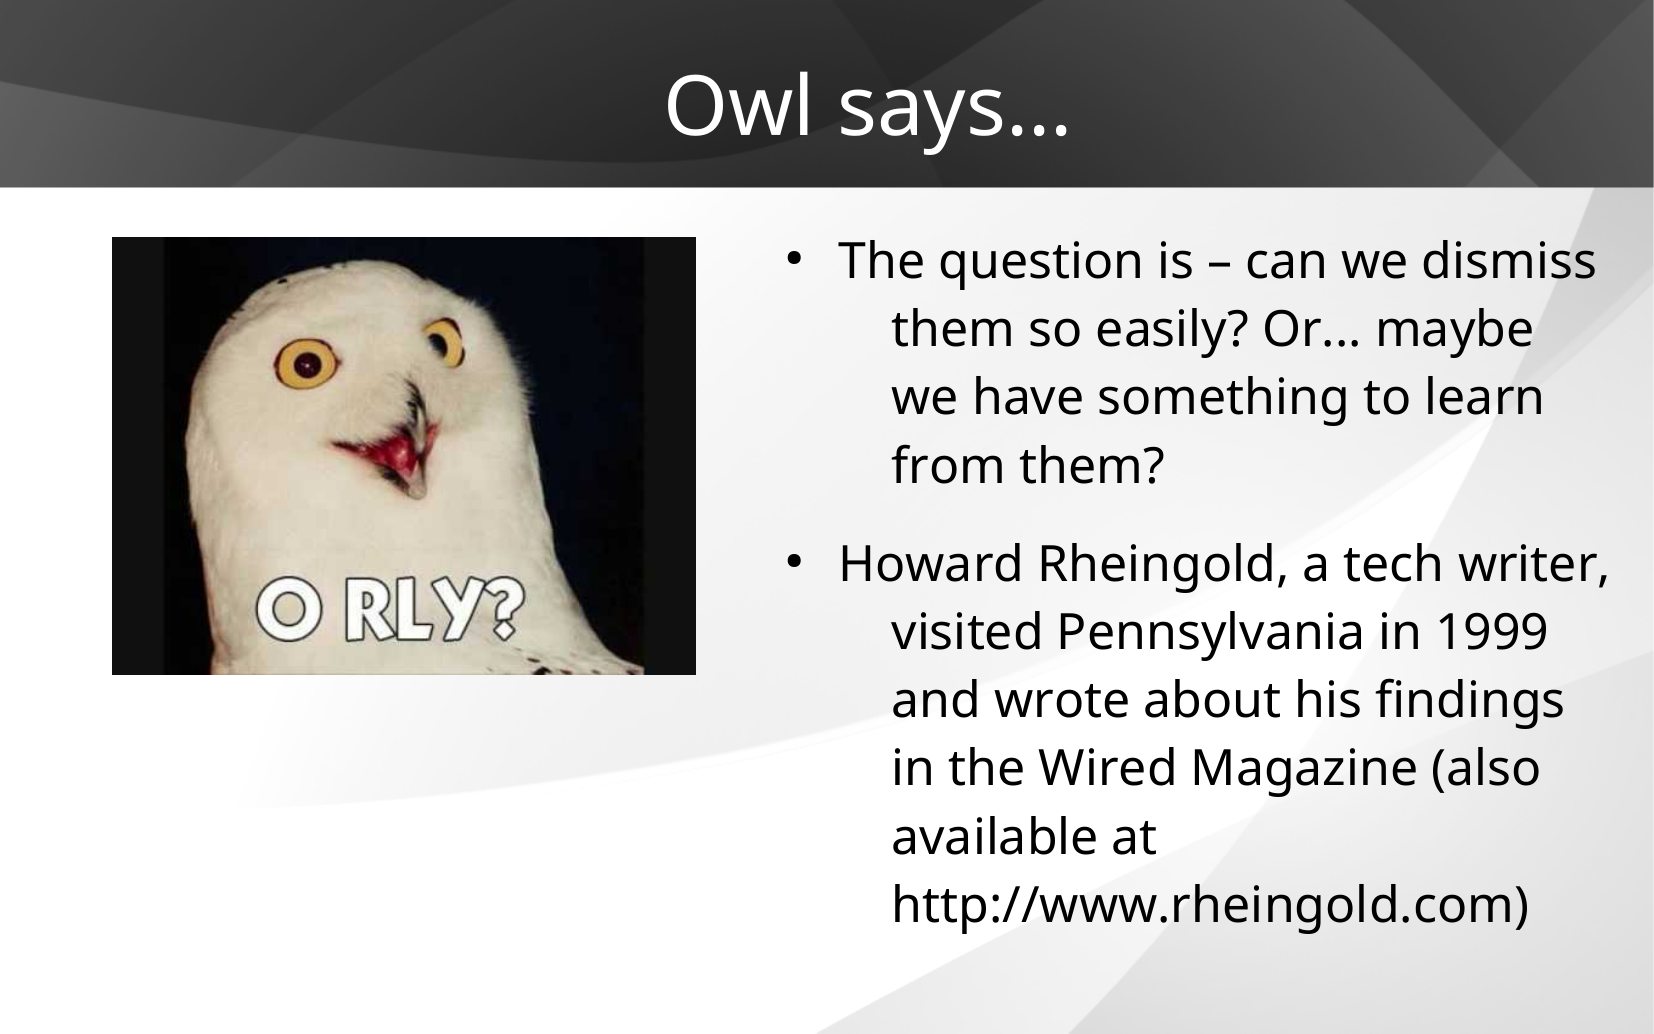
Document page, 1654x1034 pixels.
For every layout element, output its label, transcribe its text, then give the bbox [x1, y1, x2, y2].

picture [0, 0, 1654, 1034]
list The question is – can we dismiss them so easily? Or... maybe we have something to learn from them? Howard Rheingold, a tech writer, visited Pennsylvania in 1999 and wrote about his findings in the Wired Magazine (also available at http://www.rheingold.com) [750, 225, 1613, 1013]
title Owl says... [124, 0, 1613, 208]
